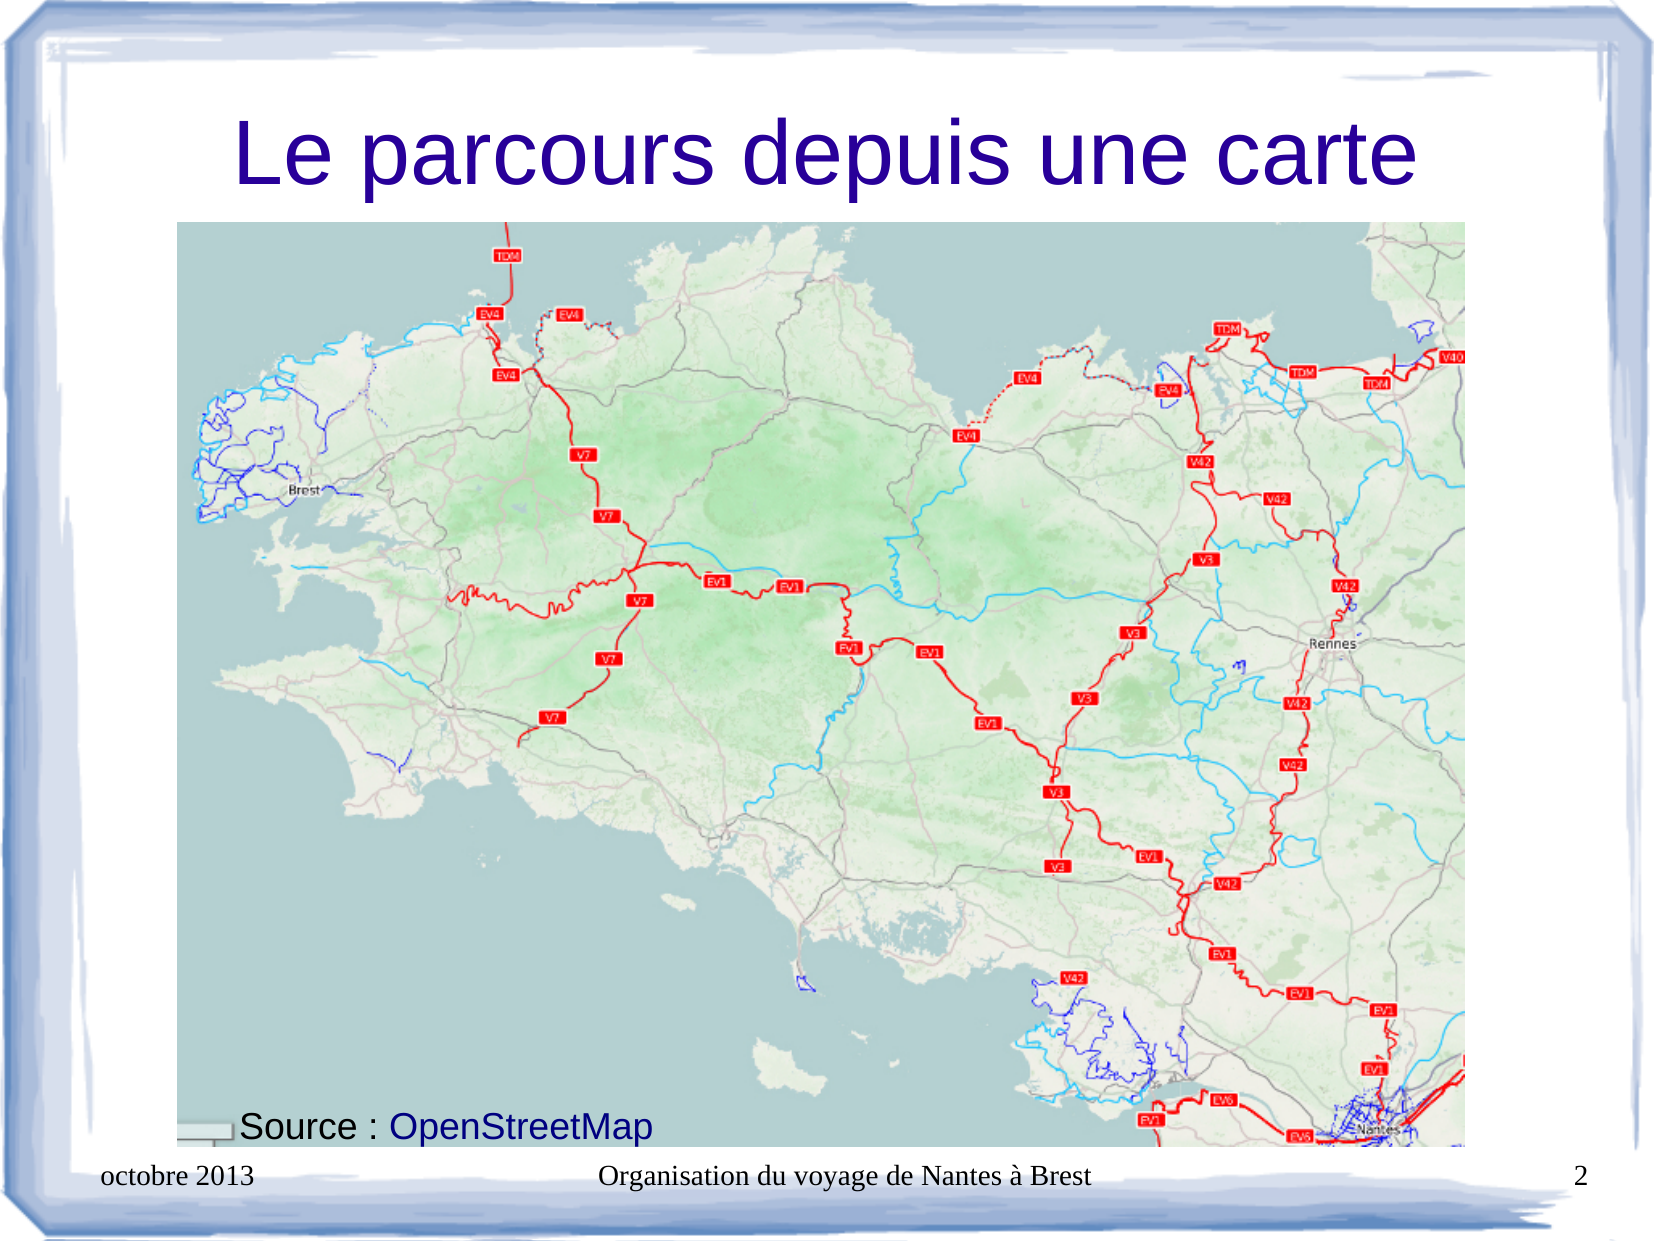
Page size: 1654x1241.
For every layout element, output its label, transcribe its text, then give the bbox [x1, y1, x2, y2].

picture [0, 0, 1654, 1241]
title Le parcours depuis une carte [82, 49, 1571, 257]
text_box Source : OpenStreetMap [224, 1098, 674, 1156]
